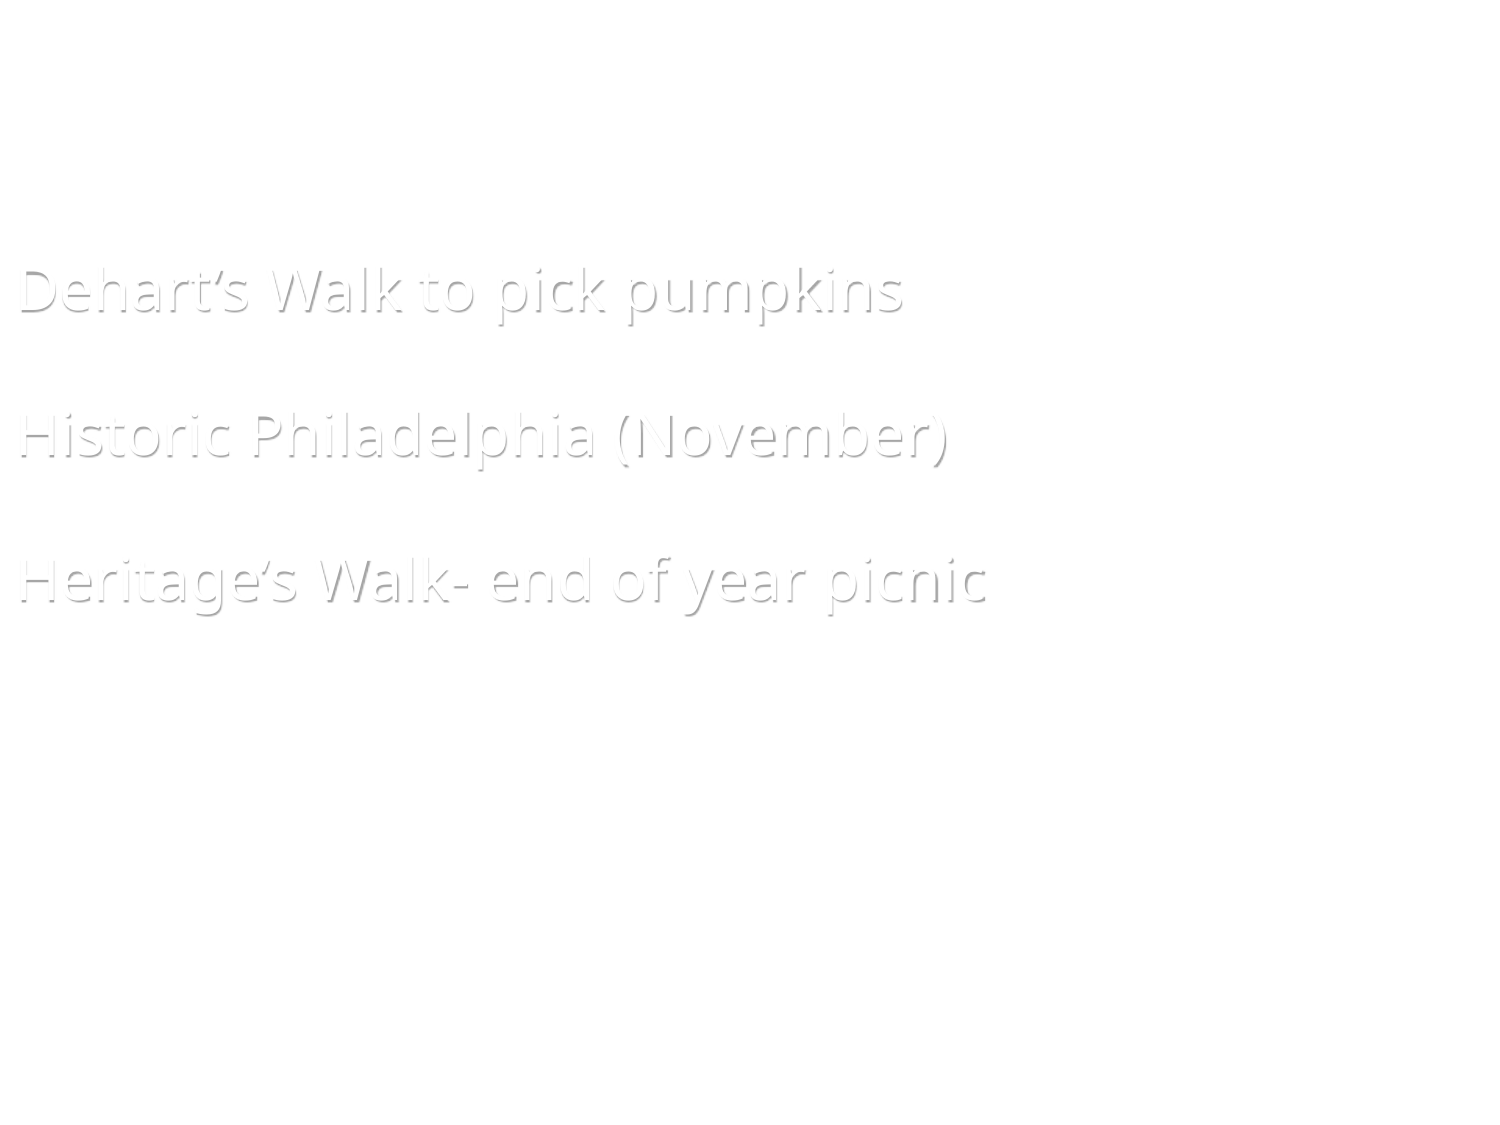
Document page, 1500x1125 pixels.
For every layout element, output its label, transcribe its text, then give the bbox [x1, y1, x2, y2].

text_box Dehart’s Walk to pick pumpkins Historic Philadelphia (November) Heritage’s Walk- end of year picnic [0, 242, 1500, 624]
